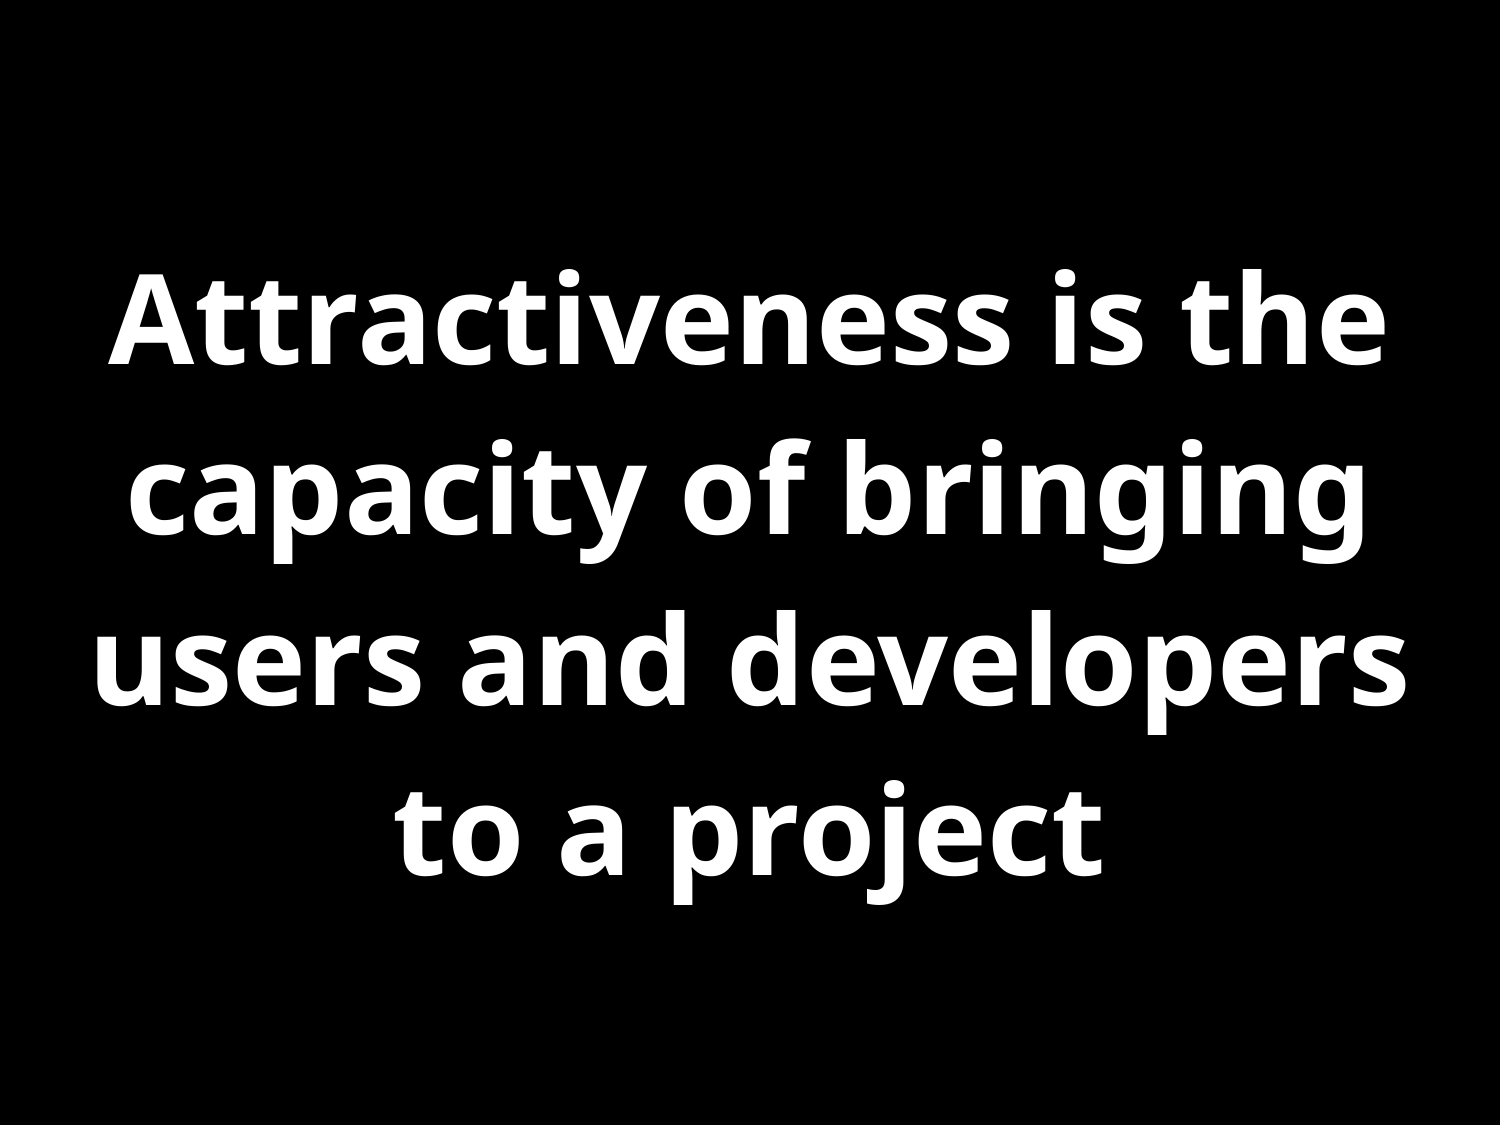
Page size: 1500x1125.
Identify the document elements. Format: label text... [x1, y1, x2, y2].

title Attractiveness is the capacity of bringing users and developers to a project [75, 44, 1425, 1099]
